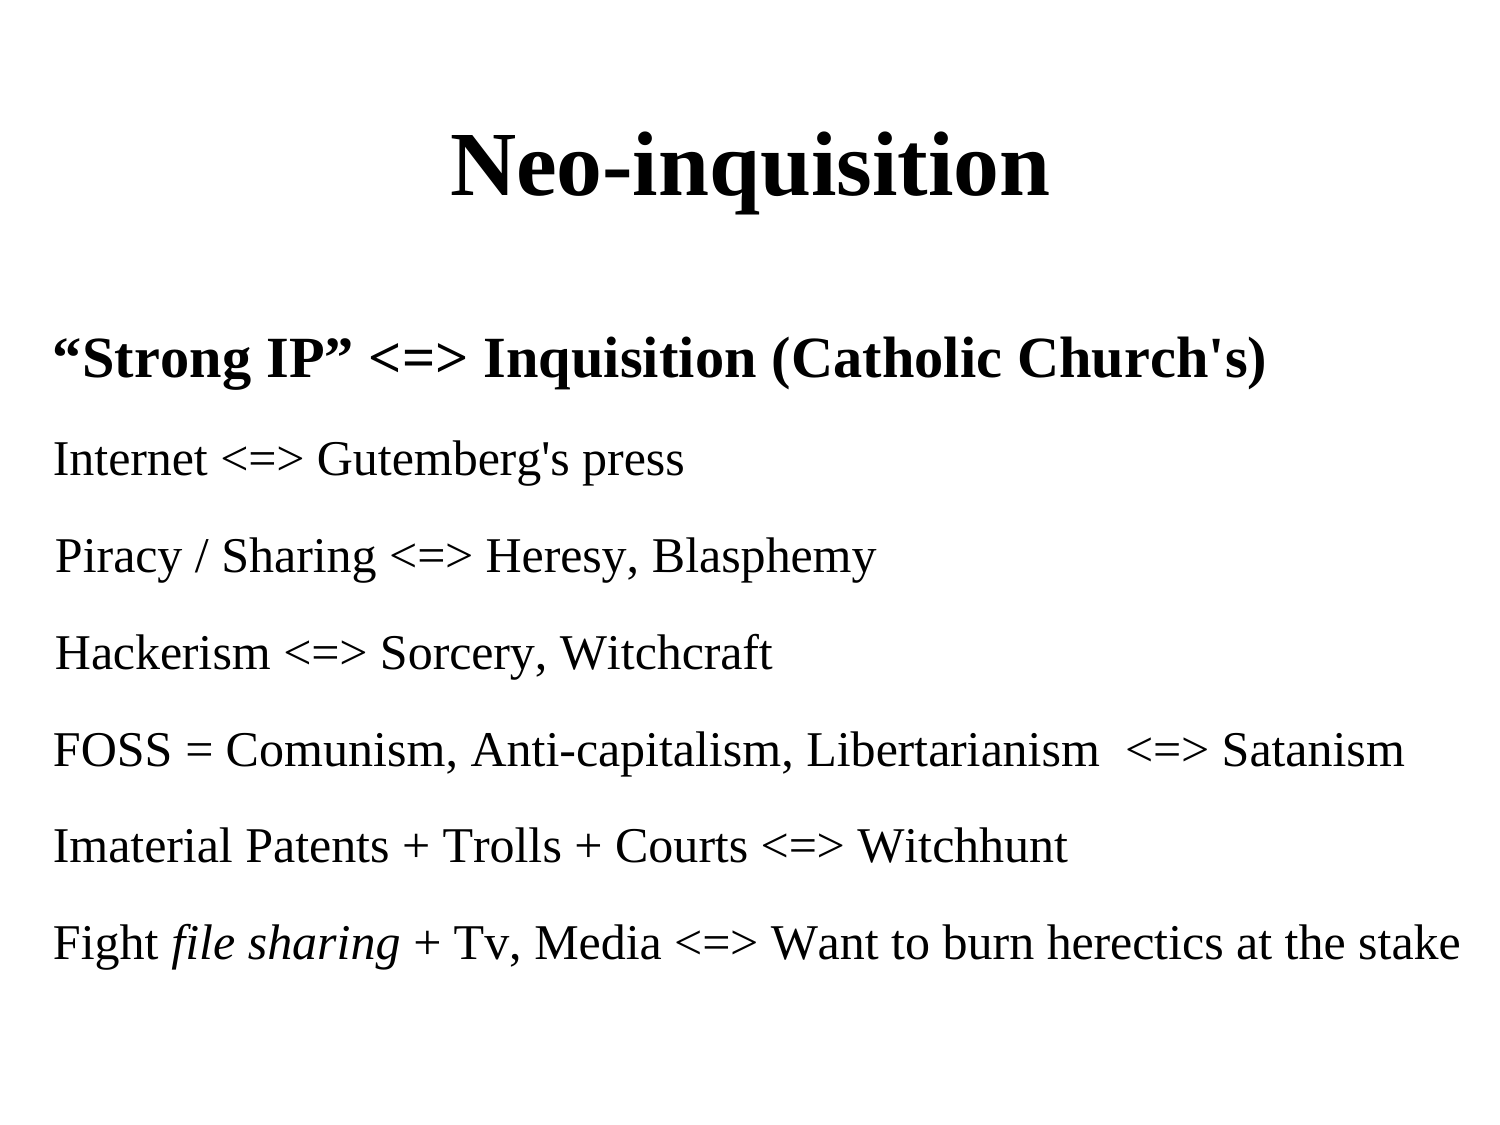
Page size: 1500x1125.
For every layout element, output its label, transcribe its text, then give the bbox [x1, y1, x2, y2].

text_box “Strong IP” <=> Inquisition (Catholic Church's) Internet <=> Gutemberg's press Piracy / Sharing <=> Heresy, Blasphemy Hackerism <=> Sorcery, Witchcraft FOSS = Comunism, Anti-capitalism, Libertarianism <=> Satanism Imaterial Patents + Trolls + Courts <=> Witchhunt Fight file sharing + Tv, Media <=> Want to burn herectics at the stake [52, 325, 1500, 977]
title Neo-inquisition [100, 70, 1401, 259]
